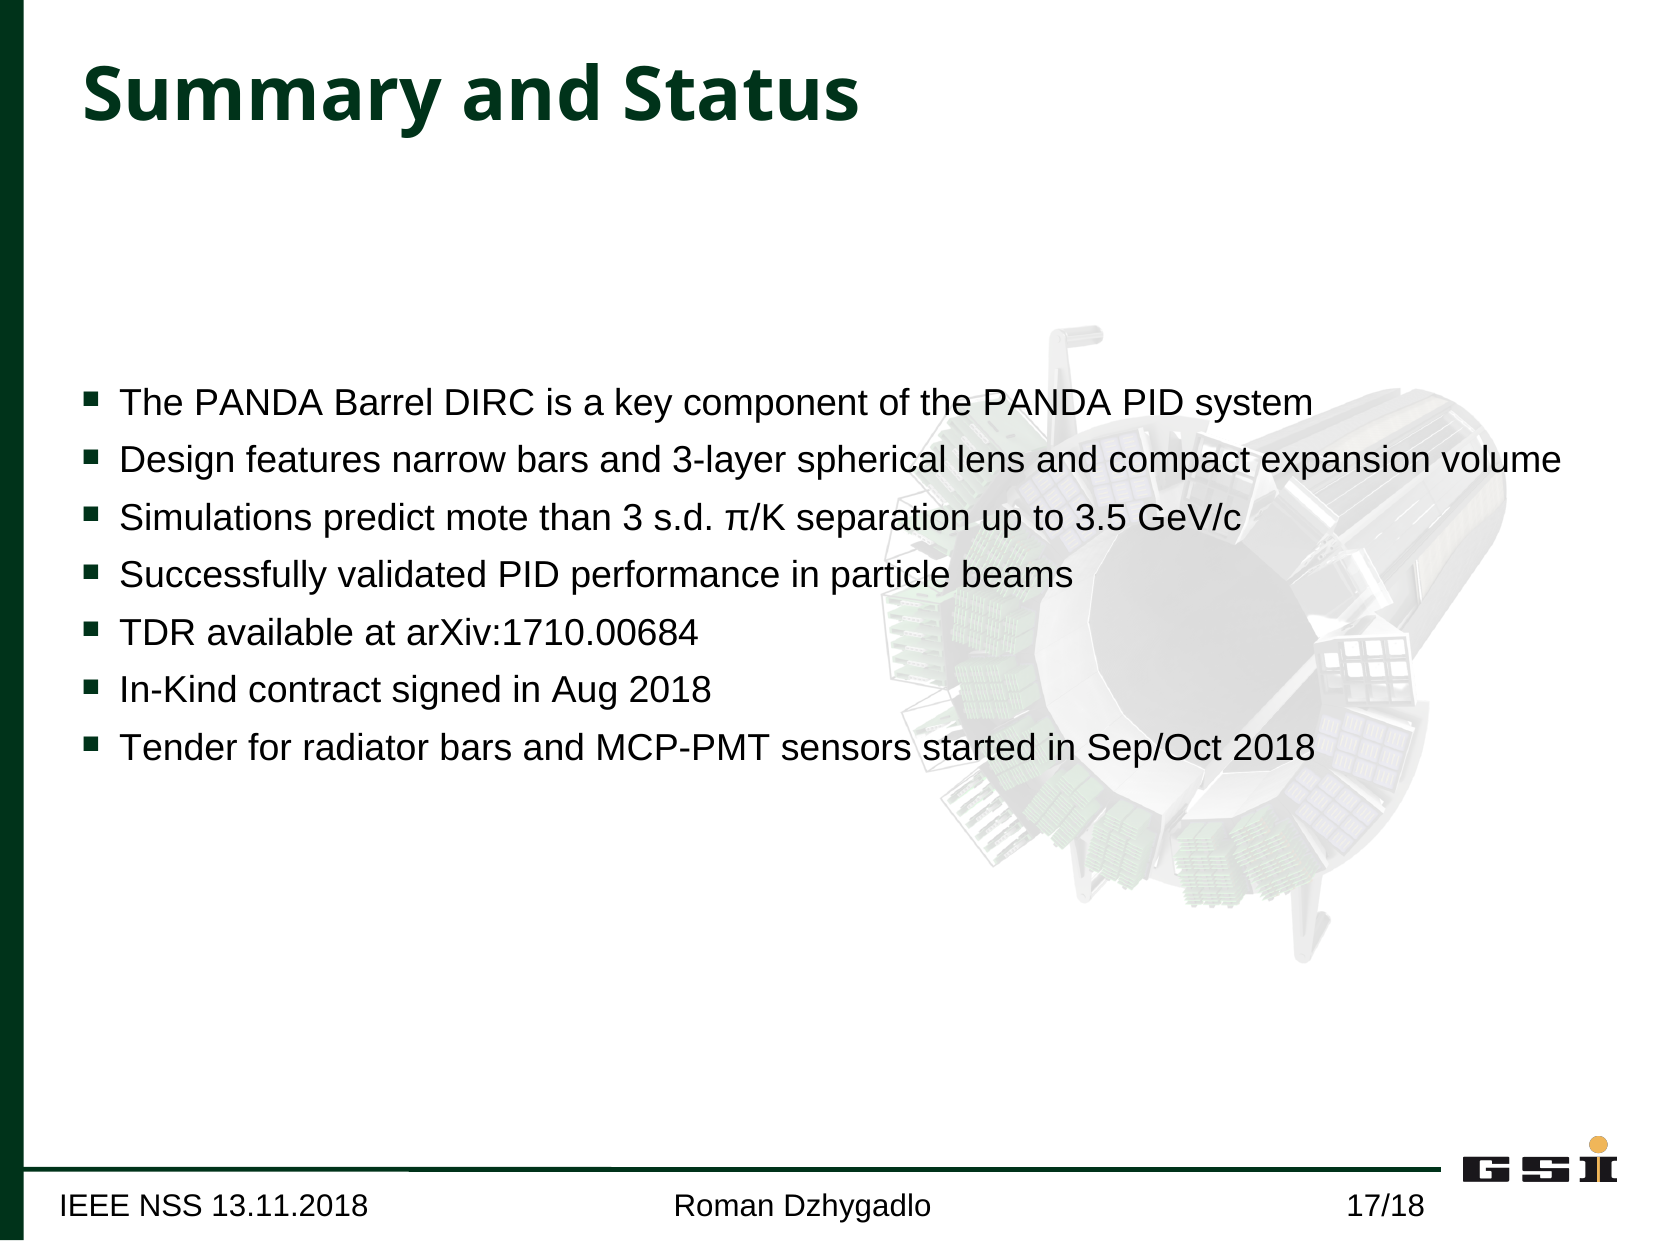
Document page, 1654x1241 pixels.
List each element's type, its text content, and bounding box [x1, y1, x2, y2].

picture [1463, 1136, 1617, 1182]
text_box The PANDA Barrel DIRC is a key component of the PANDA PID system Design features narrow bars and 3-layer spherical lens and compact expansion volume Simulations predict mote than 3 s.d. π/K separation up to 3.5 GeV/c Successfully validated PID performance in particle beams TDR available at arXiv:1710.00684 In-Kind contract signed in Aug 2018 Tender for radiator bars and MCP-PMT sensors started in Sep/Oct 2018 [33, 312, 1588, 1006]
title Summary and Status [82, 11, 1571, 174]
